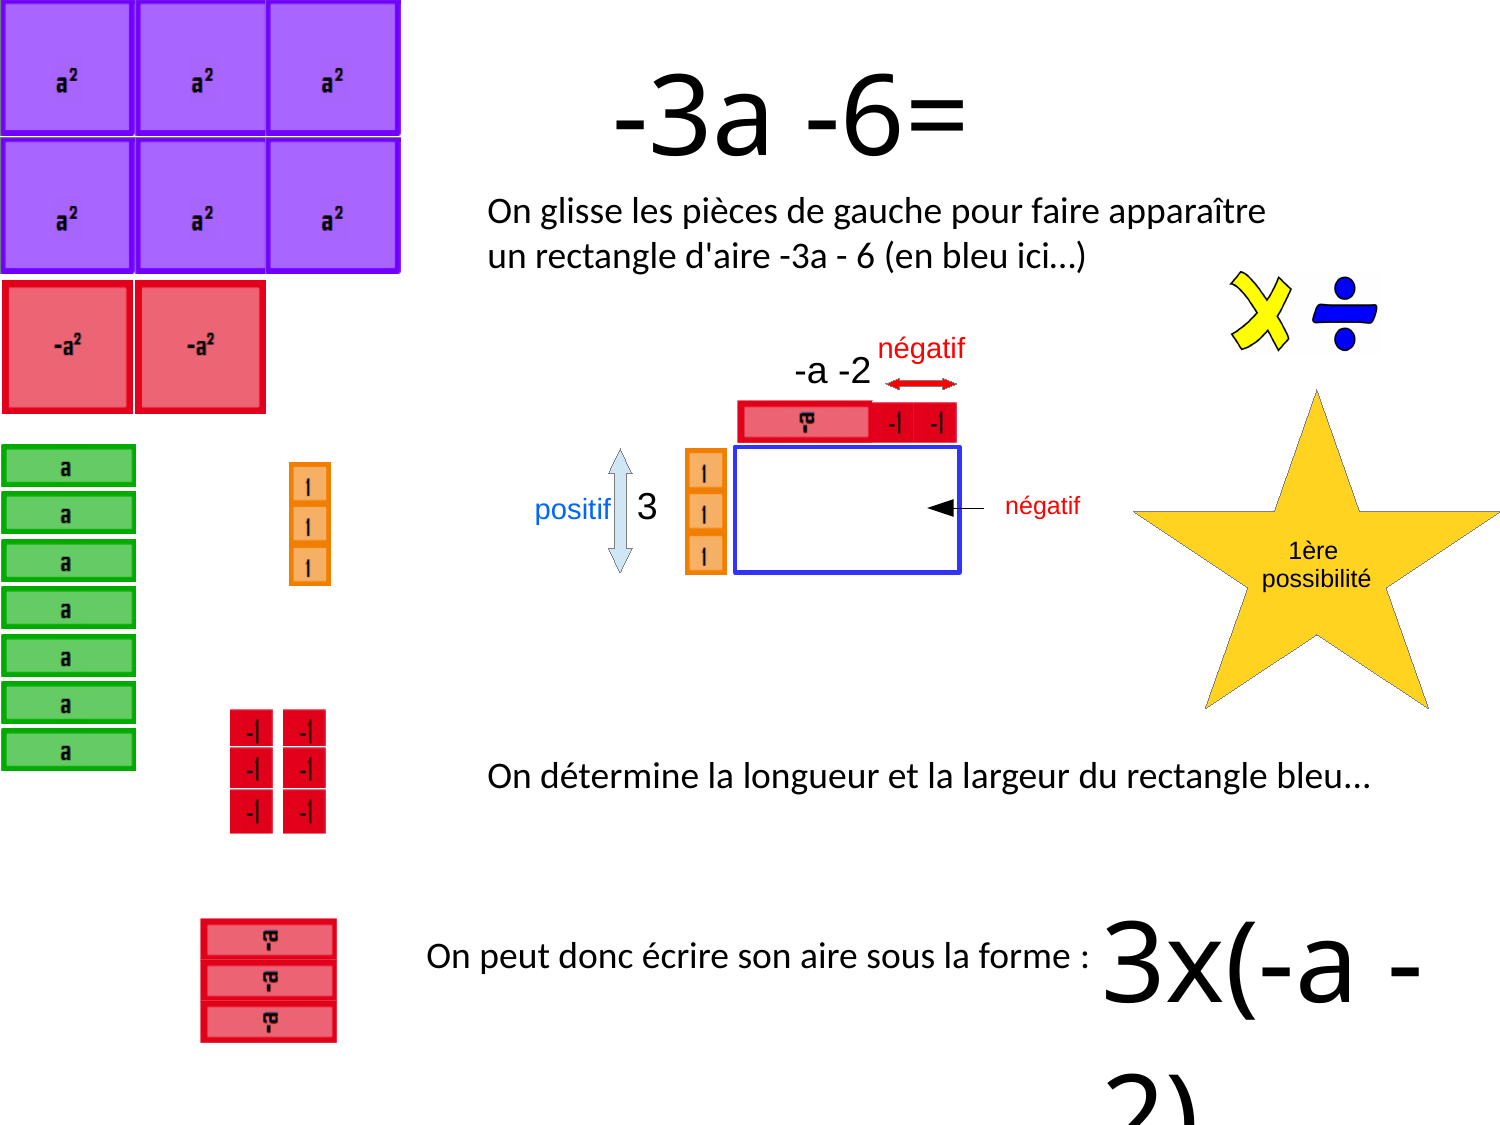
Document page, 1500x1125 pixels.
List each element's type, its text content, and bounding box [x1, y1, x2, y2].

text_box On glisse les pièces de gauche pour faire apparaître un rectangle d'aire -3a - 6 (en bleu ici…) [472, 178, 1291, 284]
picture [0, 0, 401, 136]
picture [0, 681, 136, 724]
text_box [627, 548, 633, 559]
text_box On peut donc écrire son aire sous la forme : [411, 933, 1123, 994]
picture [0, 137, 401, 274]
text_box négatif [990, 484, 1131, 565]
picture [135, 280, 266, 414]
picture [2, 280, 133, 414]
picture [200, 918, 337, 1000]
text_box 3 [627, 478, 673, 536]
text_box 1ère possibilité [1133, 389, 1500, 709]
text_box négatif [862, 324, 981, 373]
picture [685, 448, 727, 575]
picture [200, 1001, 337, 1043]
picture [0, 444, 136, 487]
picture [289, 462, 331, 586]
text_box [735, 446, 960, 573]
picture [1228, 271, 1382, 355]
picture [0, 634, 136, 677]
text_box 3x(-a -2) [1086, 874, 1500, 1016]
picture [737, 401, 957, 444]
text_box positif [519, 486, 627, 570]
picture [0, 728, 136, 771]
text_box -3a -6= [597, 35, 985, 186]
text_box [608, 448, 633, 486]
picture [0, 539, 136, 582]
text_box [885, 378, 957, 390]
picture [283, 708, 326, 835]
text_box On détermine la longueur et la largeur du rectangle bleu... [472, 744, 1388, 849]
picture [0, 491, 136, 534]
picture [0, 586, 136, 629]
picture [230, 708, 273, 835]
text_box -a -2 [779, 342, 887, 400]
